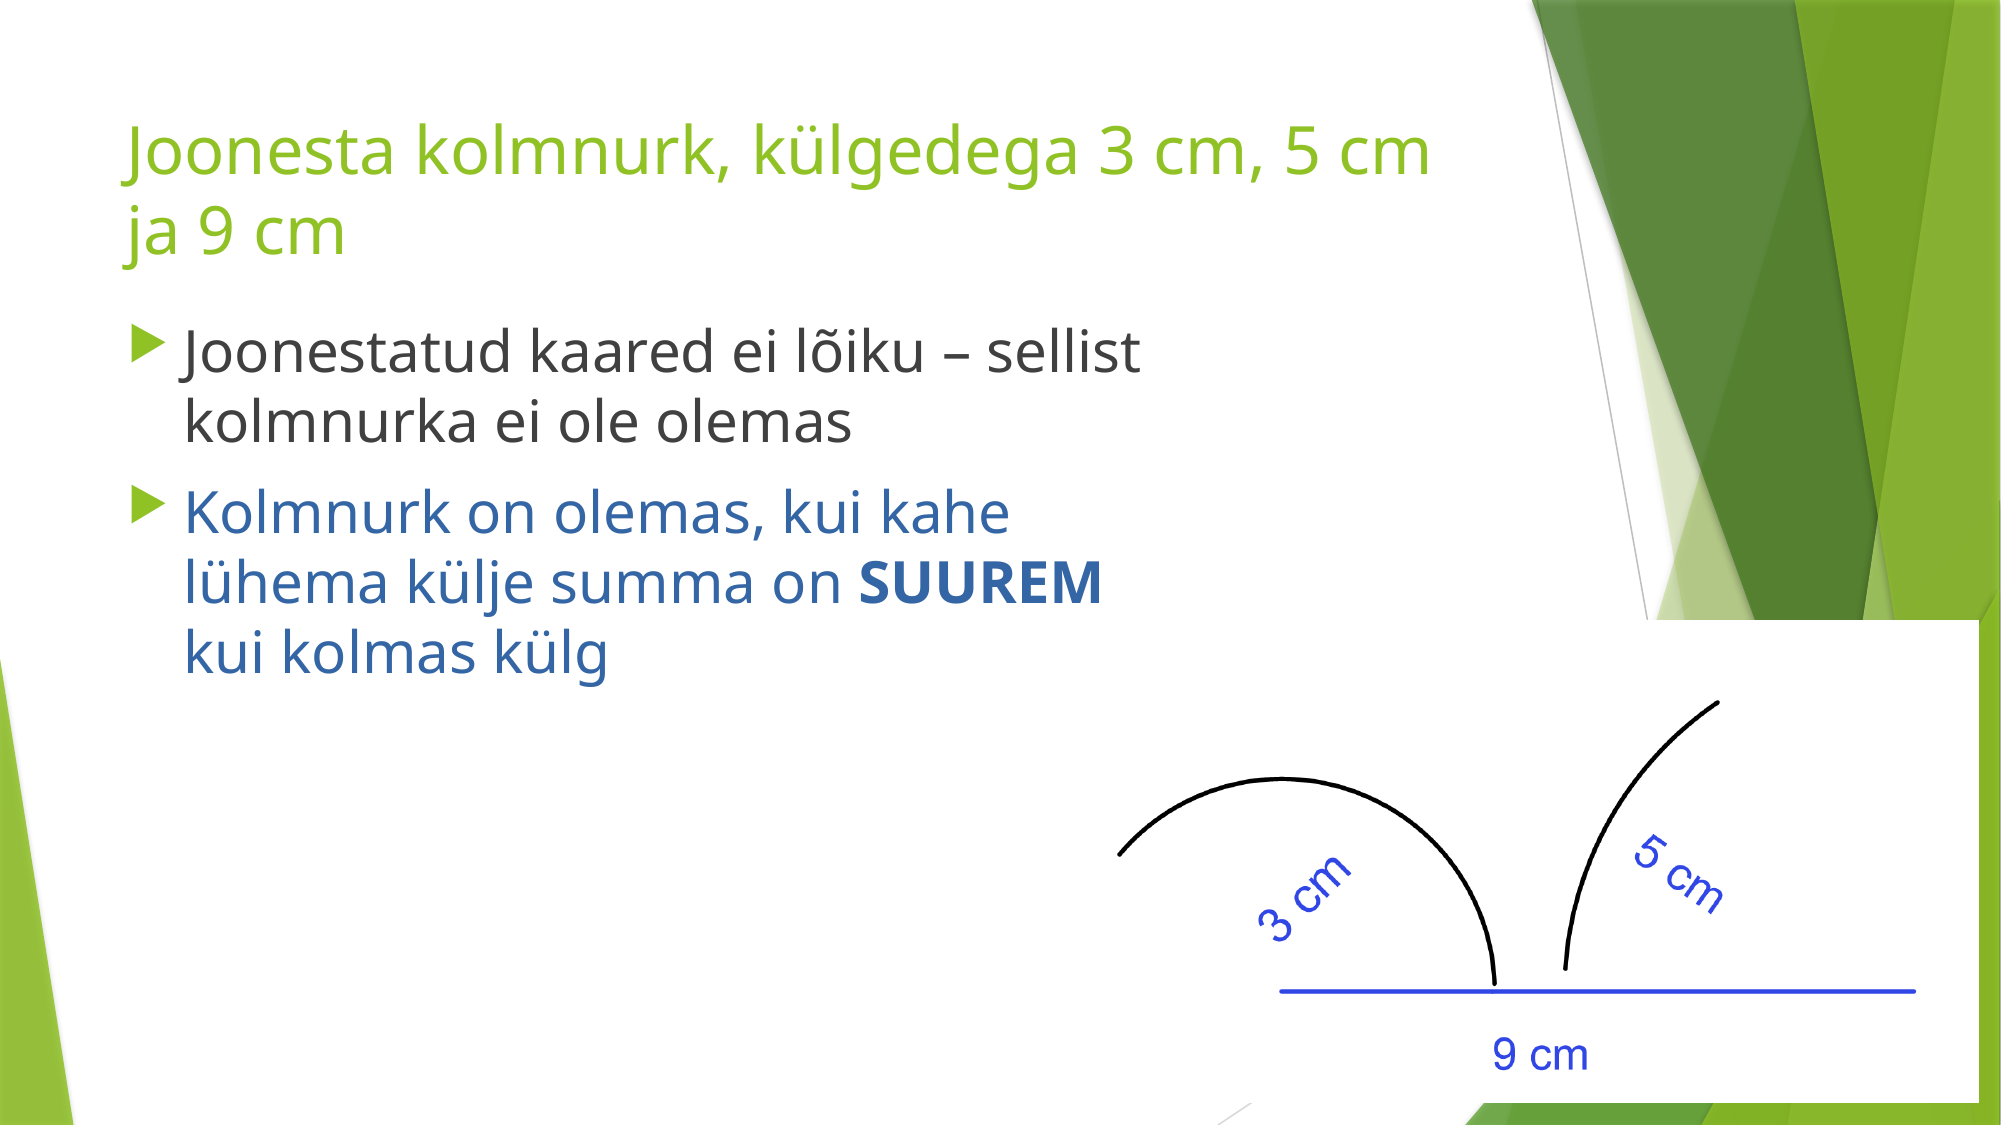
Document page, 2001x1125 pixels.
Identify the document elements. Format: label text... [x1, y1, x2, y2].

title Joonesta kolmnurk, külgedega 3 cm, 5 cm ja 9 cm [111, 99, 1522, 237]
list Joonestatud kaared ei lõiku – sellist kolmnurka ei ole olemas Kolmnurk on olemas, kui kahe lühema külje summa on SUUREM kui kolmas külg [112, 307, 1183, 1092]
picture [1086, 620, 1979, 1103]
